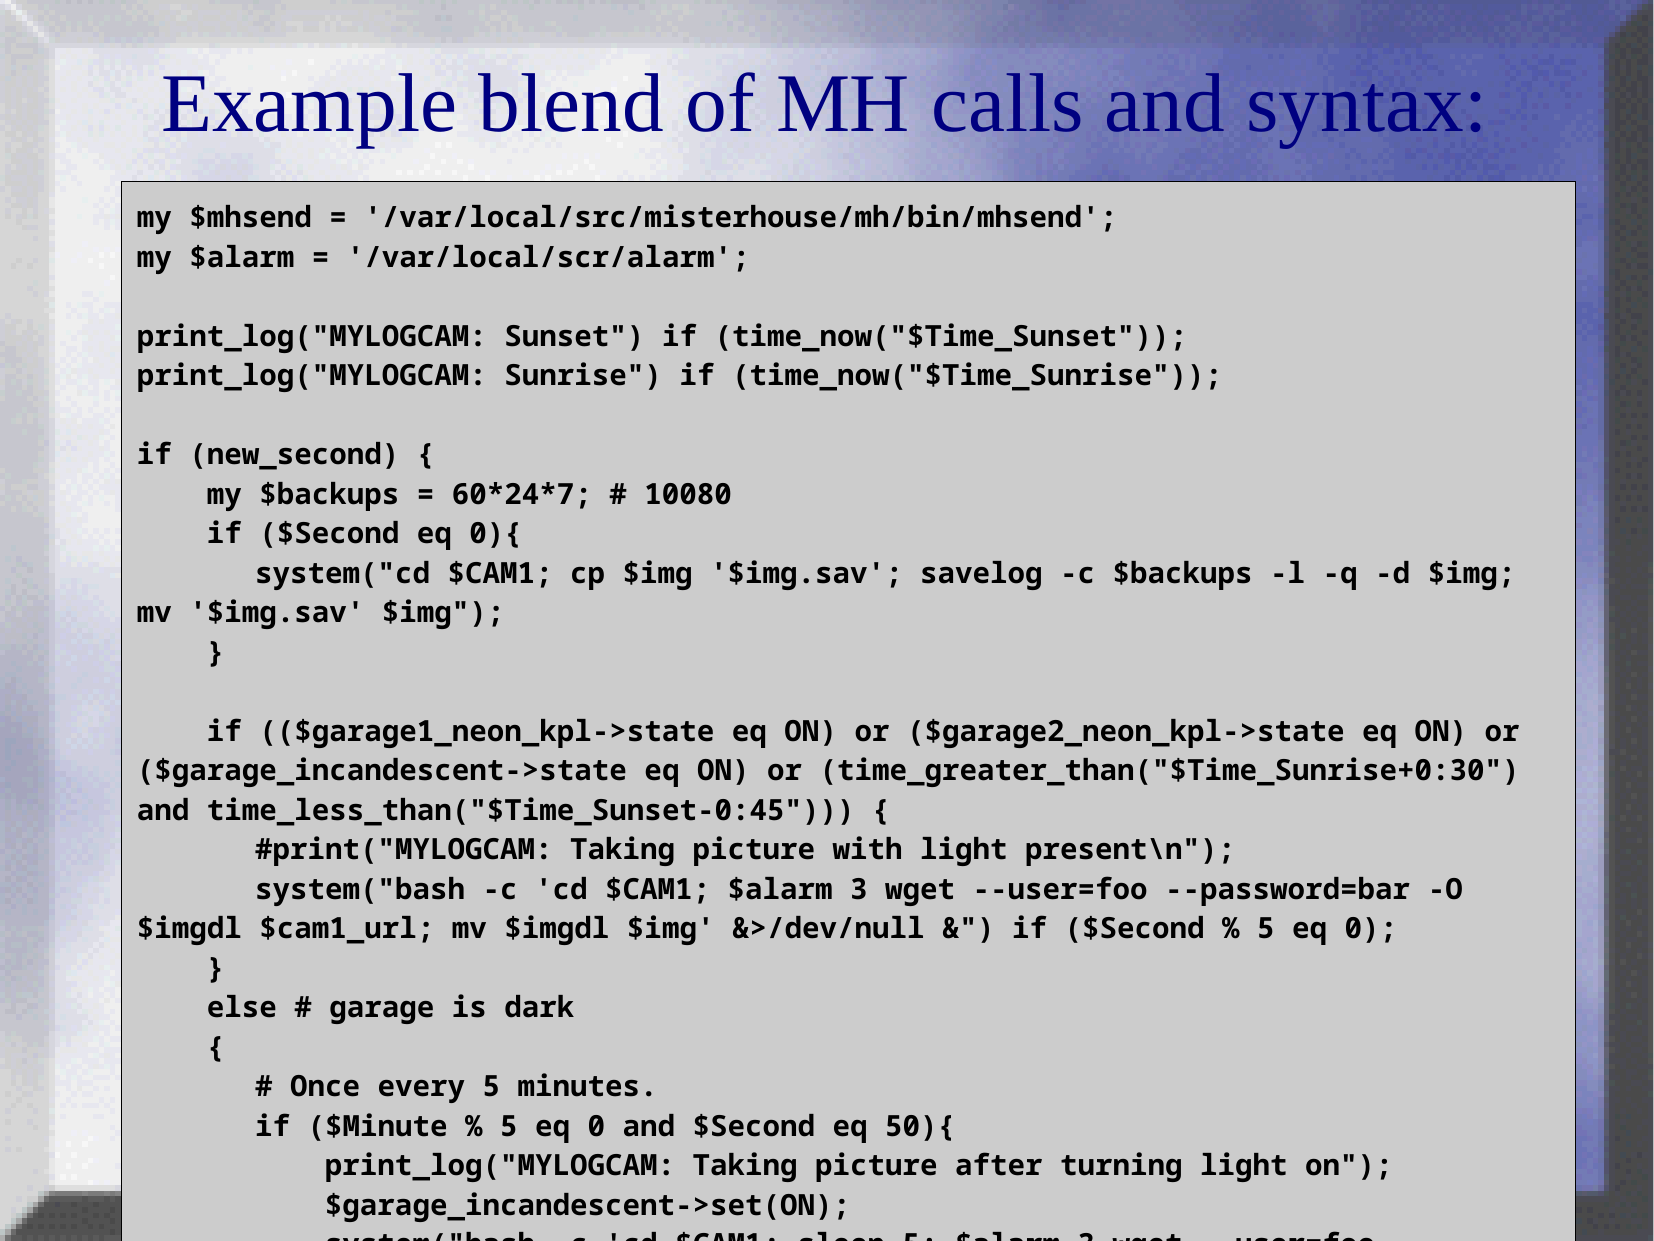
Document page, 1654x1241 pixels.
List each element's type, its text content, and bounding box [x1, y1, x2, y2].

title Example blend of MH calls and syntax: [112, 50, 1538, 157]
picture [0, 0, 1654, 1241]
text_box my $mhsend = '/var/local/src/misterhouse/mh/bin/mhsend'; my $alarm = '/var/local/scr/alarm'; print_log("MYLOGCAM: Sunset") if (time_now("$Time_Sunset")); print_log("MYLOGCAM: Sunrise") if (time_now("$Time_Sunrise")); if (new_second) { my $backups = 60*24*7; # 10080 if ($Second eq 0){ system("cd $CAM1; cp $img '$img.sav'; savelog -c $backups -l -q -d $img; mv '$img.sav' $img"); } if (($garage1_neon_kpl->state eq ON) or ($garage2_neon_kpl->state eq ON) or ($garage_incandescent->state eq ON) or (time_greater_than("$Time_Sunrise+0:30") and time_less_than("$Time_Sunset-0:45"))) { #print("MYLOGCAM: Taking picture with light present\n"); system("bash -c 'cd $CAM1; $alarm 3 wget --user=foo --password=bar -O $imgdl $cam1_url; mv $imgdl $img' &>/dev/null &") if ($Second % 5 eq 0); } else # garage is dark { # Once every 5 minutes. if ($Minute % 5 eq 0 and $Second eq 50){ print_log("MYLOGCAM: Taking picture after turning light on"); $garage_incandescent->set(ON); system("bash -c 'cd $CAM1; sleep 5; $alarm 3 wget --user=foo --password=bar -O $imgdl $cam1_url; mv $imgdl $img; $mhsend --run garage incandescent off' &>/dev/null &"); } } } [121, 181, 1576, 1197]
